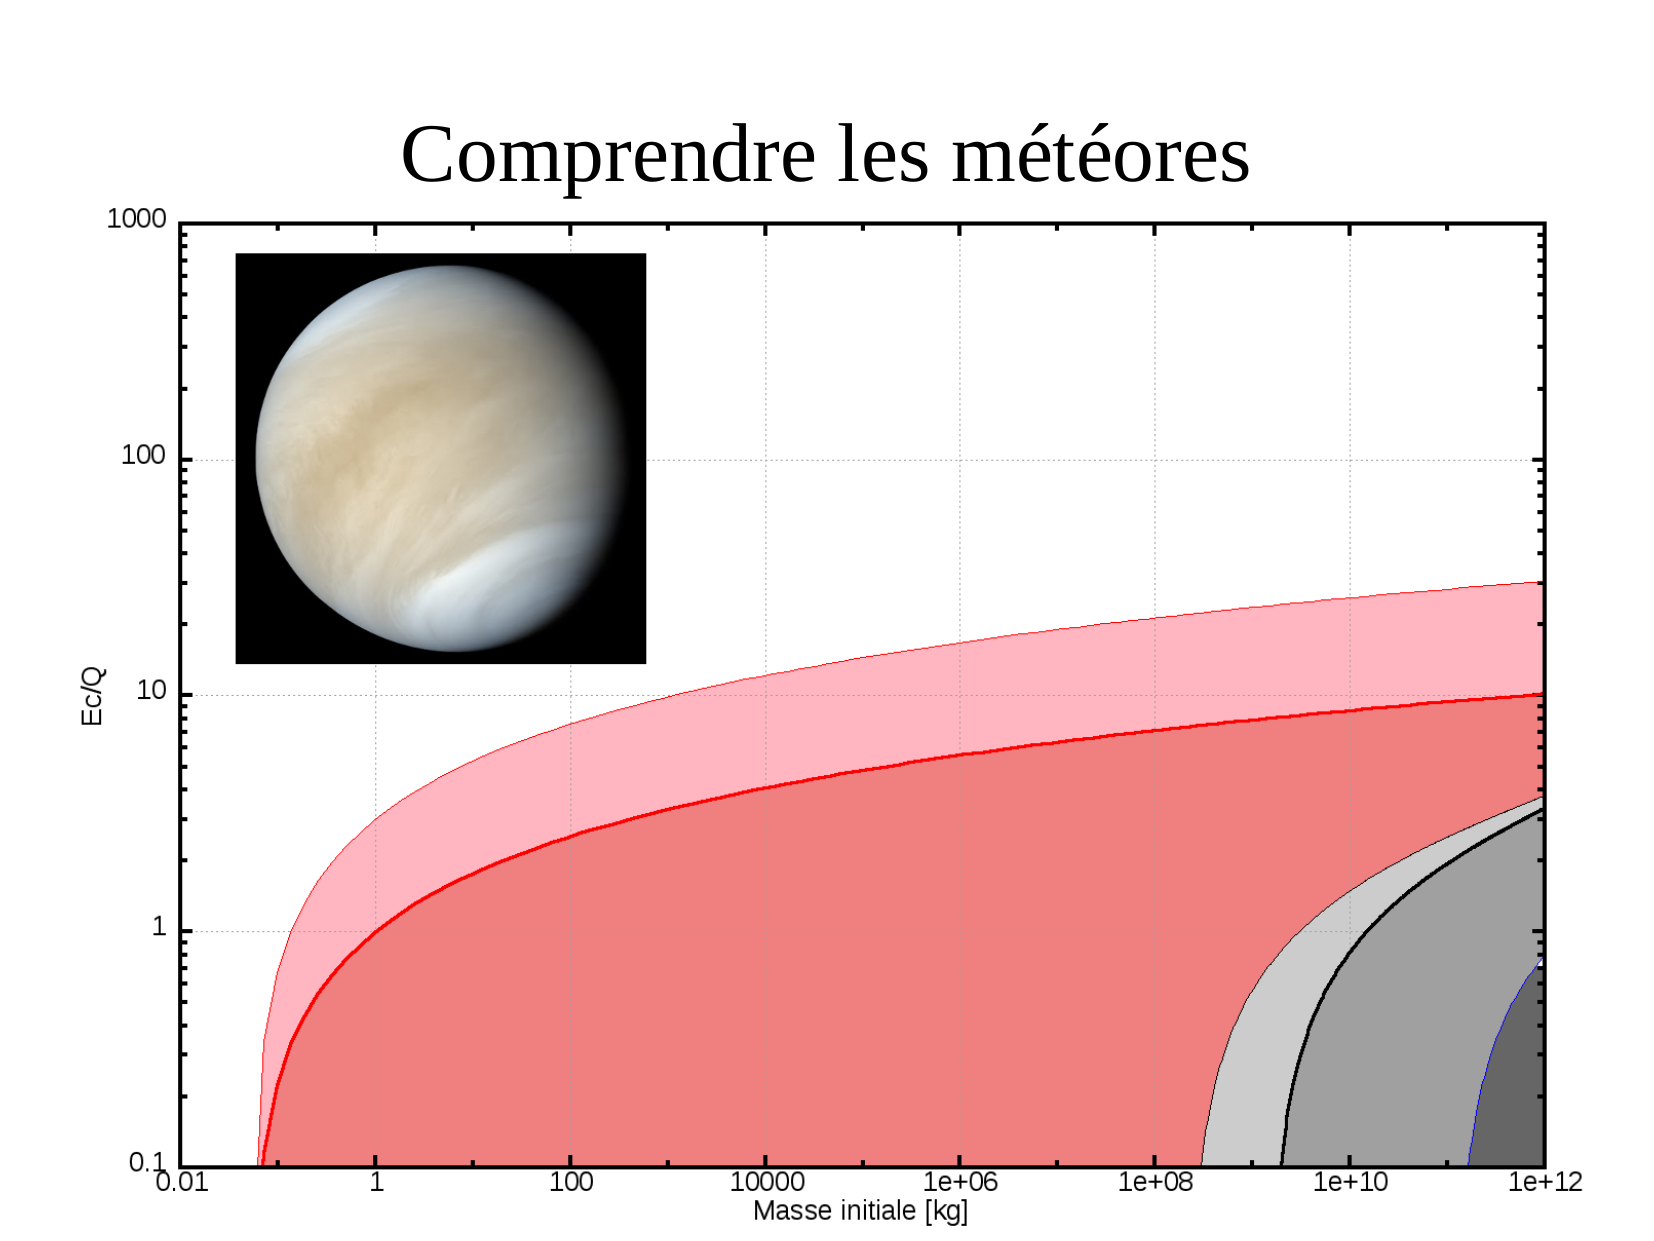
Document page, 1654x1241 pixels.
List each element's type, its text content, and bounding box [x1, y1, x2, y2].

picture [57, 203, 1597, 1231]
title Comprendre les météores [82, 49, 1571, 203]
